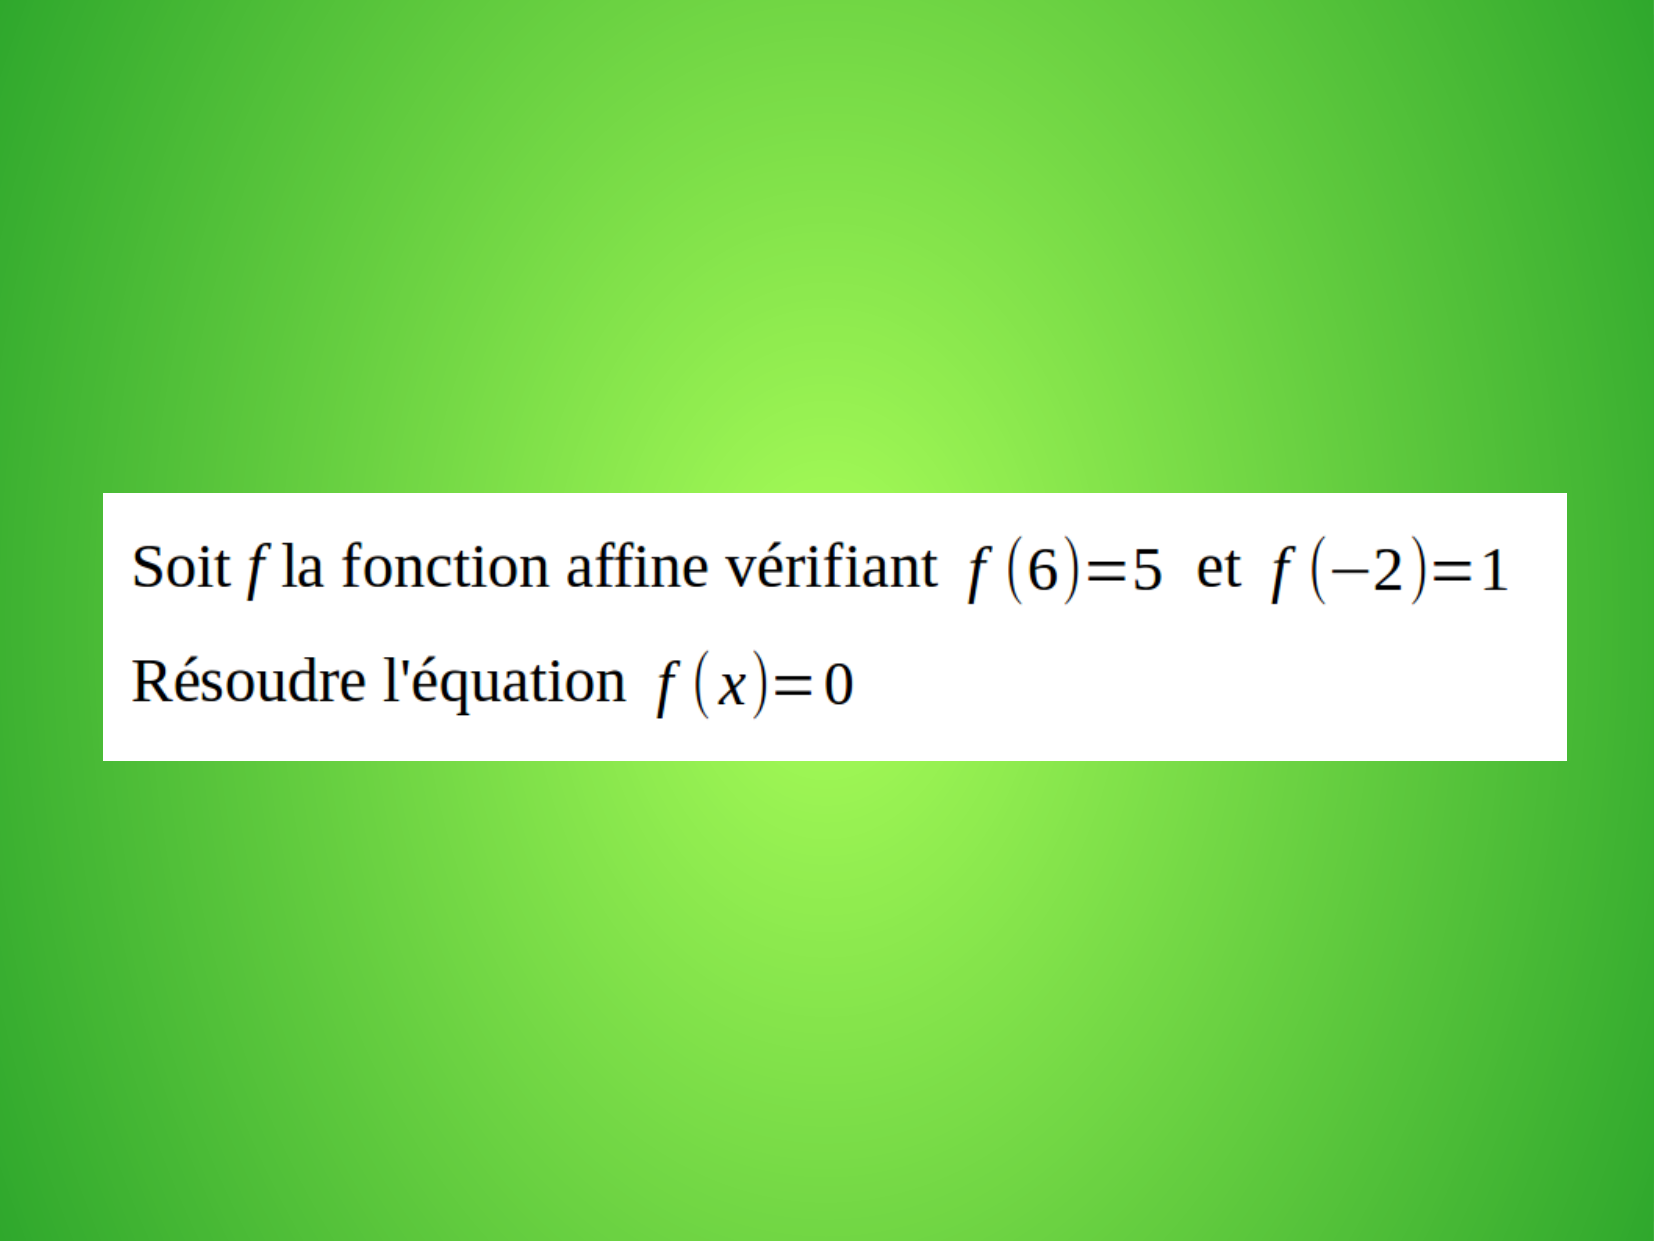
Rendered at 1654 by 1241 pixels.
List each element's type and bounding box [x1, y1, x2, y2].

picture [103, 493, 1567, 761]
